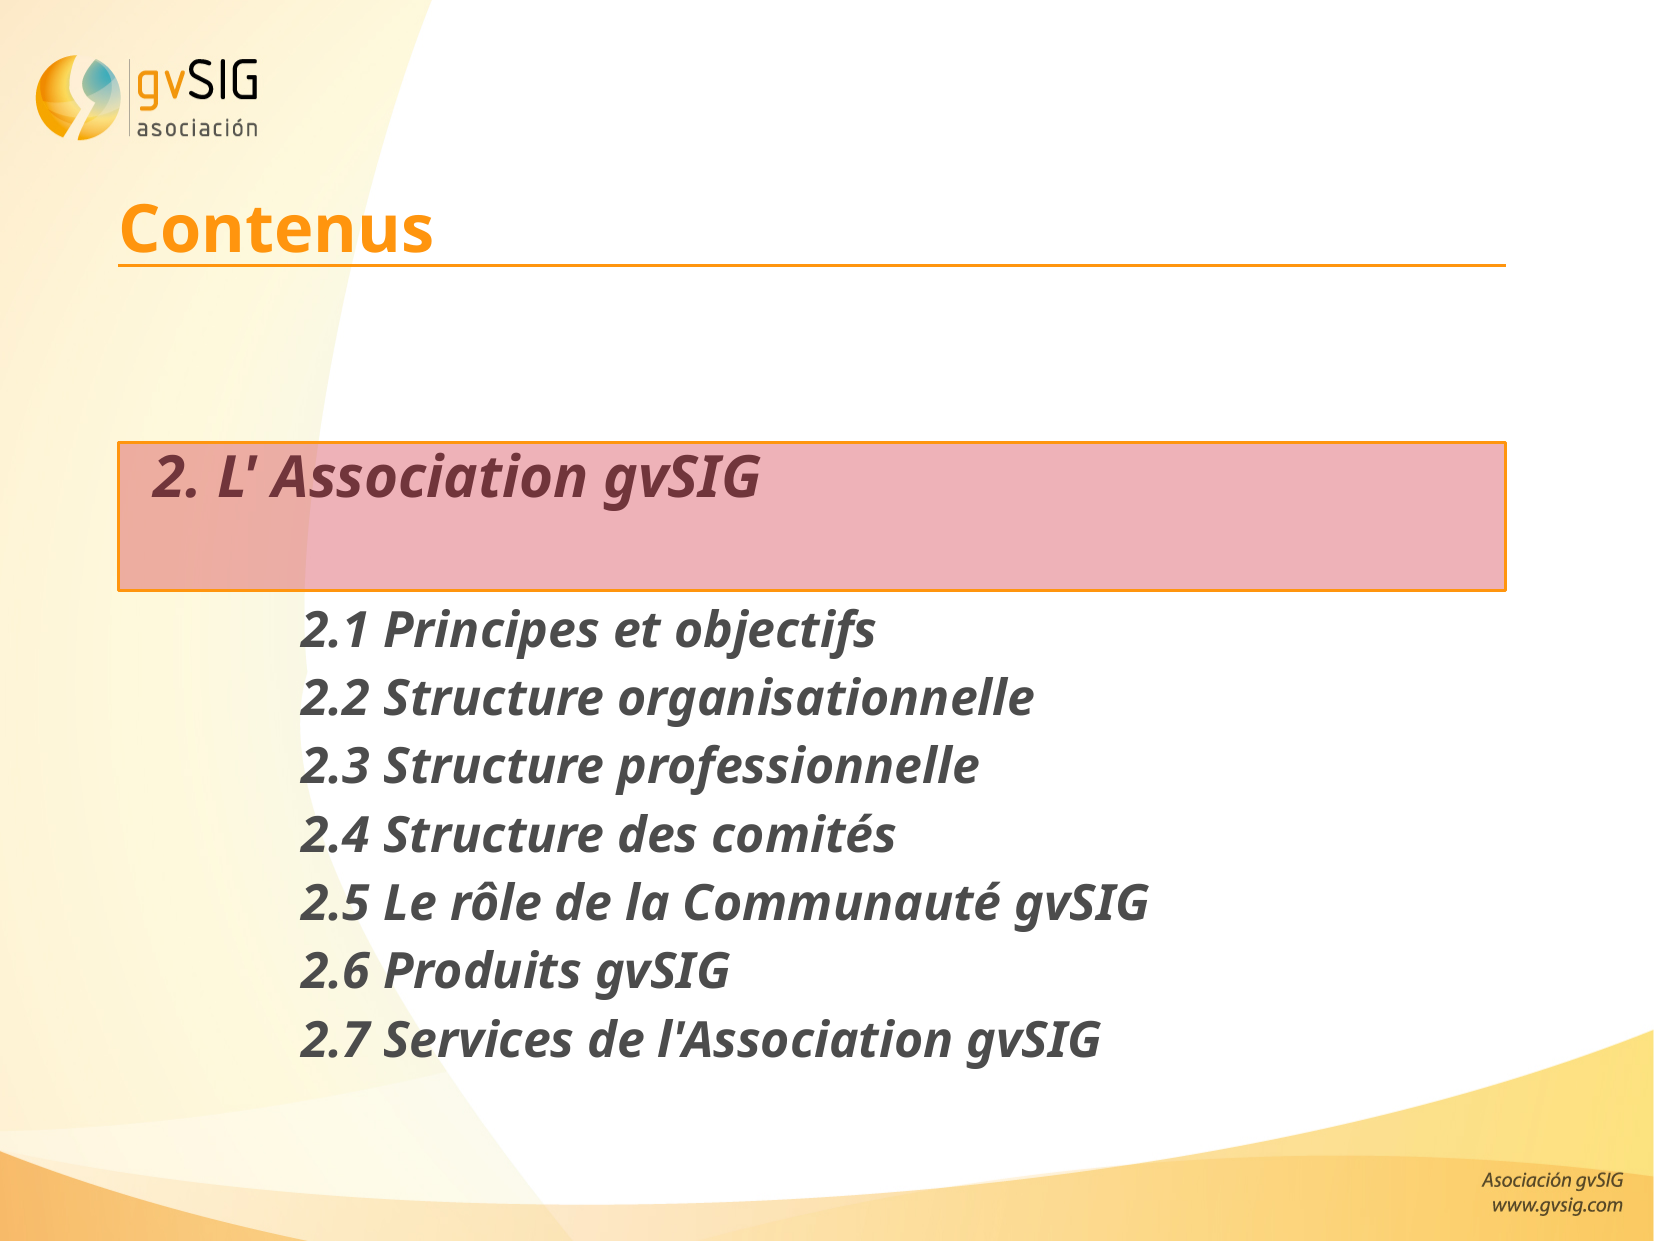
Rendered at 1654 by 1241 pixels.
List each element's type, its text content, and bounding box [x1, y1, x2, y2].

text_box [118, 442, 1506, 591]
title 2. L' Association gvSIG 2.1 Principes et objectifs 2.2 Structure organisationnelle 2.3 Structure professionnelle 2.4 Structure des comités 2.5 Le rôle de la Communauté gvSIG 2.6 Produits gvSIG 2.7 Services de l'Association gvSIG [153, 487, 1654, 1099]
picture [0, 0, 1654, 1241]
title Contenus [118, 177, 1607, 276]
